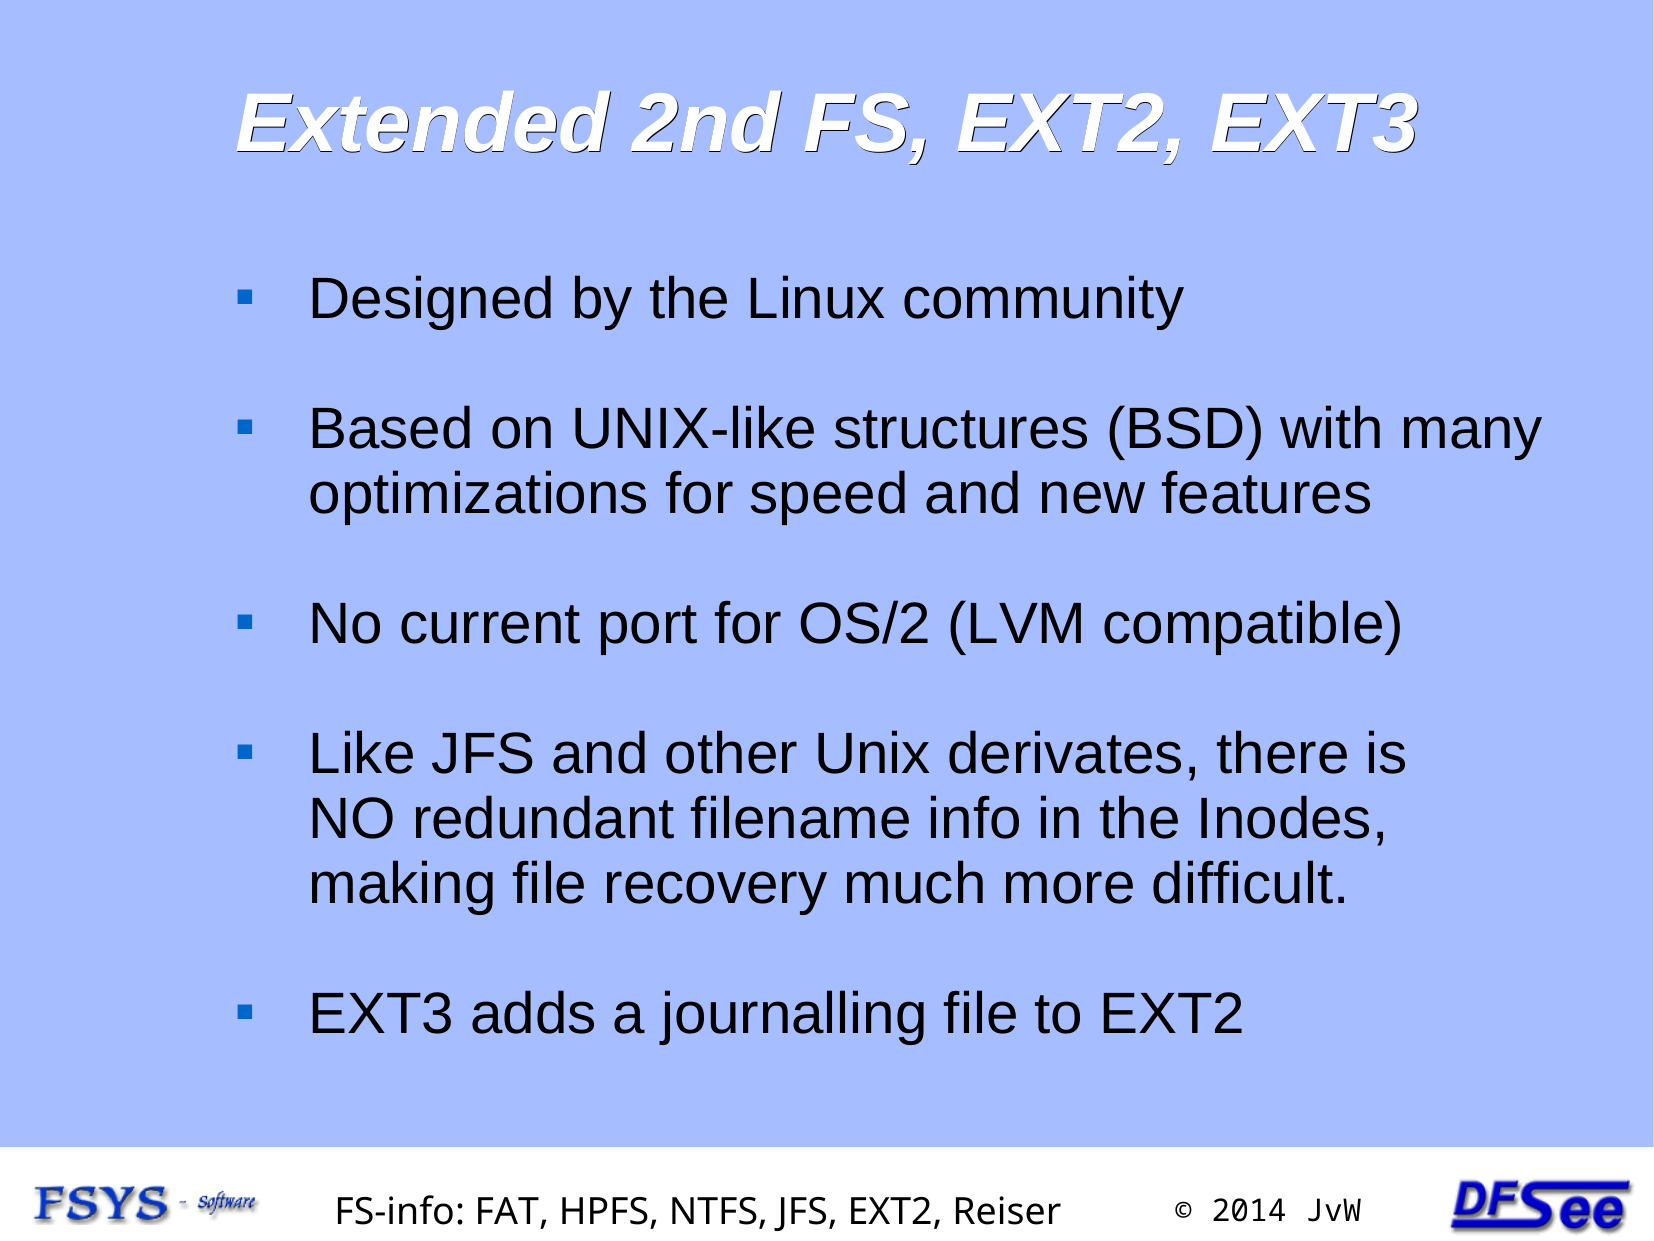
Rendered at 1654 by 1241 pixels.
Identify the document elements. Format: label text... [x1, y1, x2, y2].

title Extended 2nd FS, EXT2, EXT3 [121, 19, 1534, 227]
picture [29, 1181, 265, 1225]
picture [1446, 1177, 1635, 1241]
list Designed by the Linux community Based on UNIX-like structures (BSD) with many optimizations for speed and new features No current port for OS/2 (LVM compatible) Like JFS and other Unix derivates, there is NO redundant filename info in the Inodes, making file recovery much more difficult. EXT3 adds a journalling file to EXT2 [178, 265, 1570, 1147]
